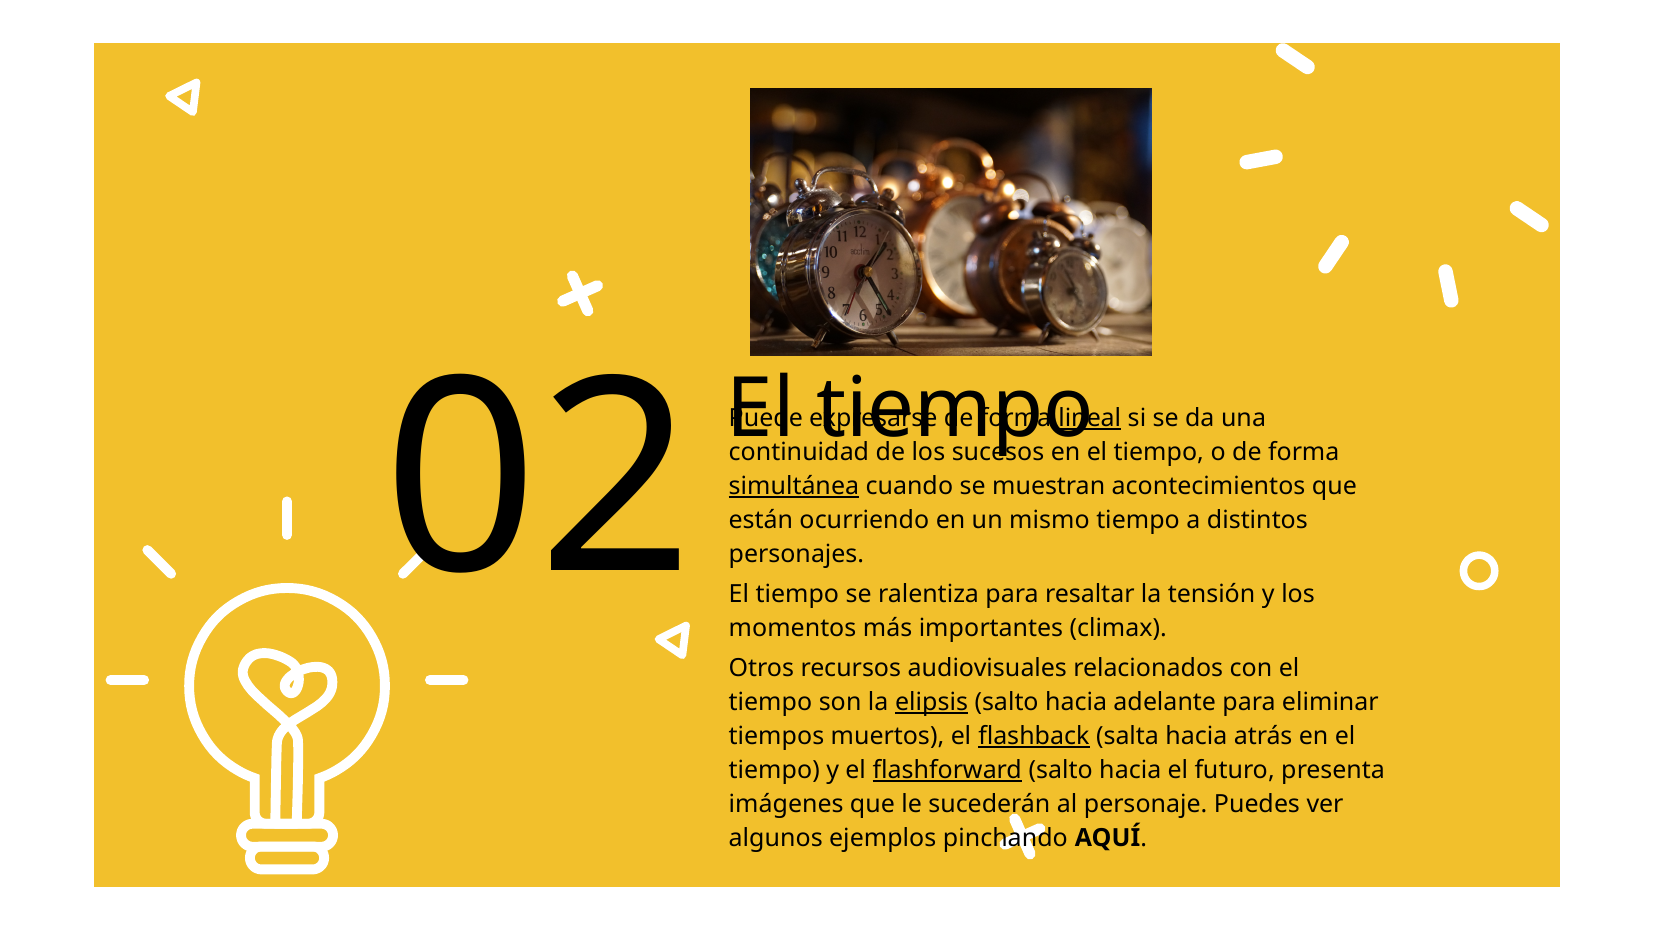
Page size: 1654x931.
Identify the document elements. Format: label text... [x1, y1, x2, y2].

text_box Puede expresarse de forma lineal si se da una continuidad de los sucesos en el tiempo, o de forma simultánea cuando se muestran acontecimientos que están ocurriendo en un mismo tiempo a distintos personajes. El tiempo se ralentiza para resaltar la tensión y los momentos más importantes (climax). Otros recursos audiovisuales relacionados con el tiempo son la elipsis (salto hacia adelante para eliminar tiempos muertos), el flashback (salta hacia atrás en el tiempo) y el flashforward (salto hacia el futuro, presenta imágenes que le sucederán al personaje. Puedes ver algunos ejemplos pinchando AQUÍ. [728, 413, 1388, 840]
picture [750, 88, 1152, 356]
title El tiempo [729, 354, 1506, 455]
title 02 [383, 280, 729, 650]
